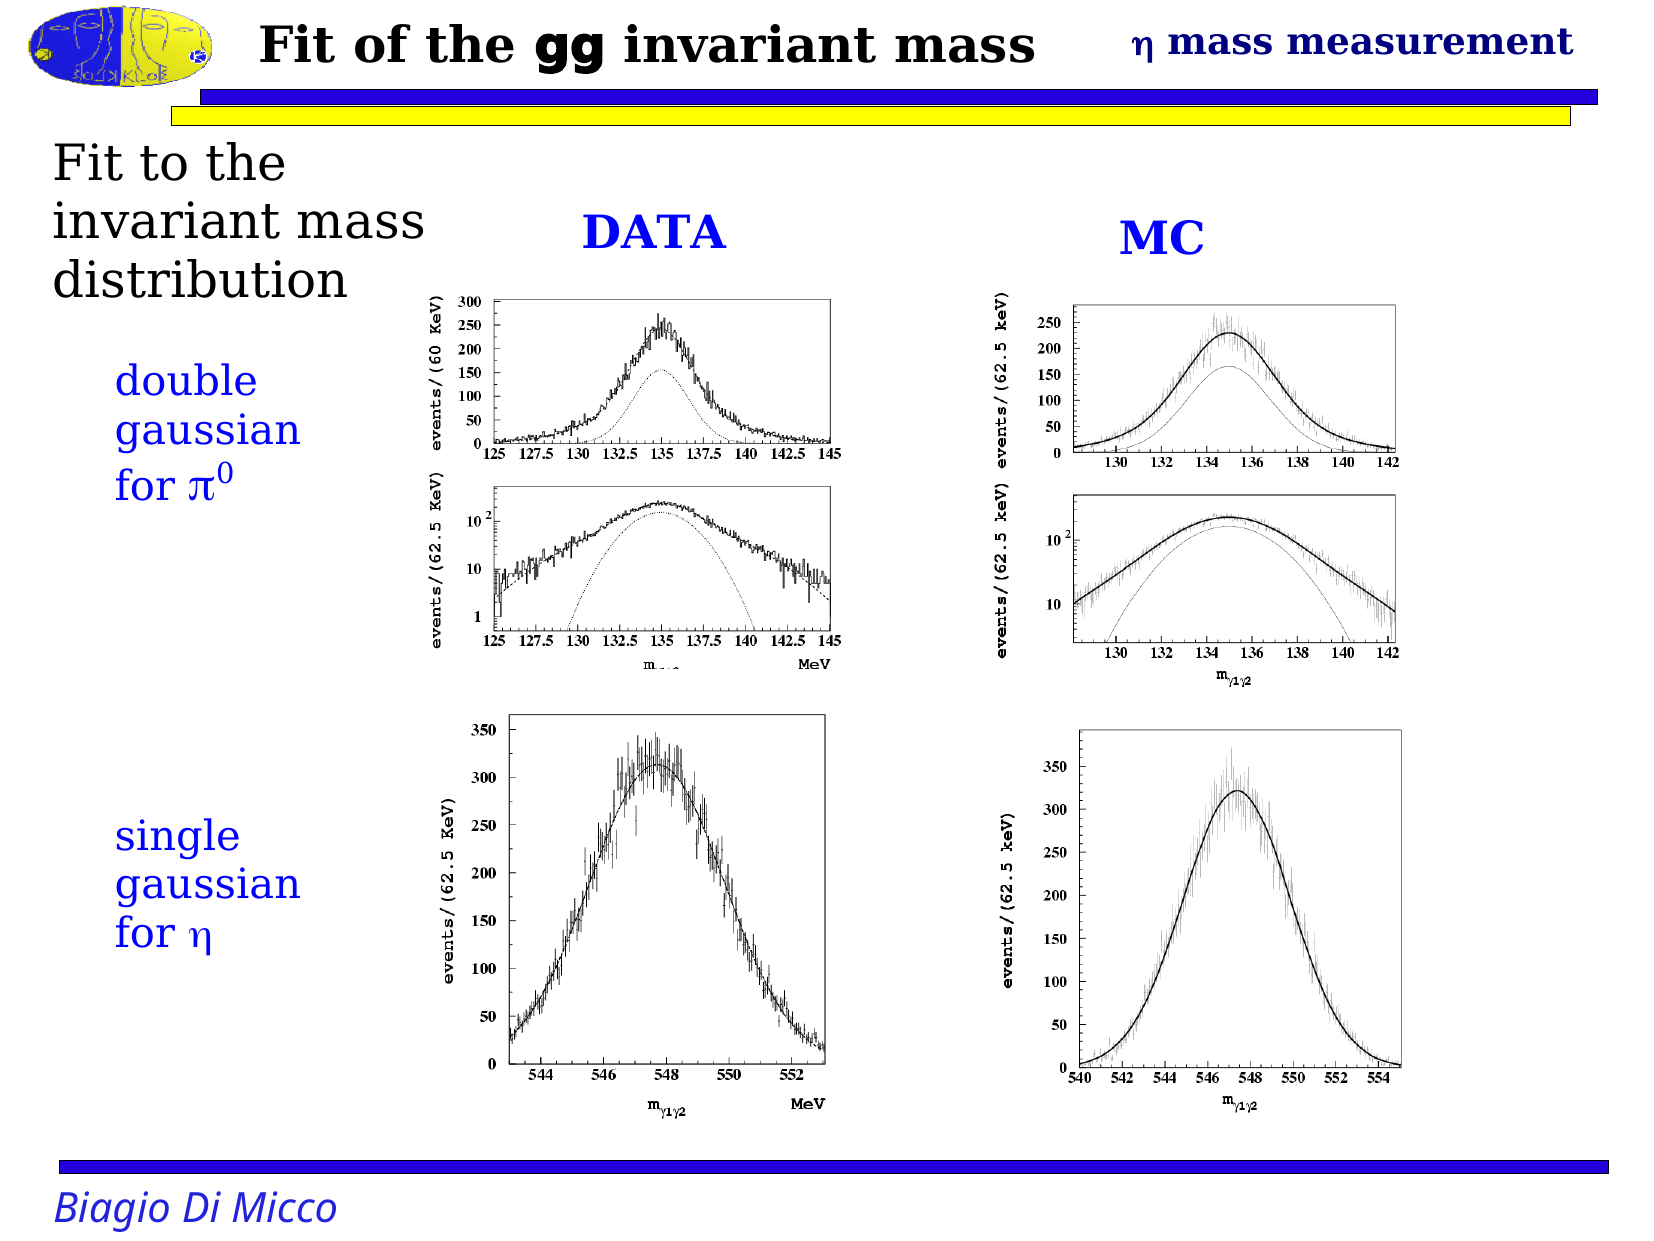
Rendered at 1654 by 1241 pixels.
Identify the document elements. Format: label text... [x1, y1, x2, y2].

picture [419, 256, 881, 1120]
picture [20, 2, 220, 89]
text_box double gaussian for p0 [114, 356, 312, 520]
text_box Fit of the gg invariant mass [258, 15, 1077, 78]
text_box DATA [581, 205, 872, 260]
picture [988, 262, 1420, 1114]
text_box single gaussian for h [114, 811, 312, 964]
text_box Fit to the invariant mass distribution [52, 134, 452, 310]
text_box MC [1118, 211, 1410, 266]
